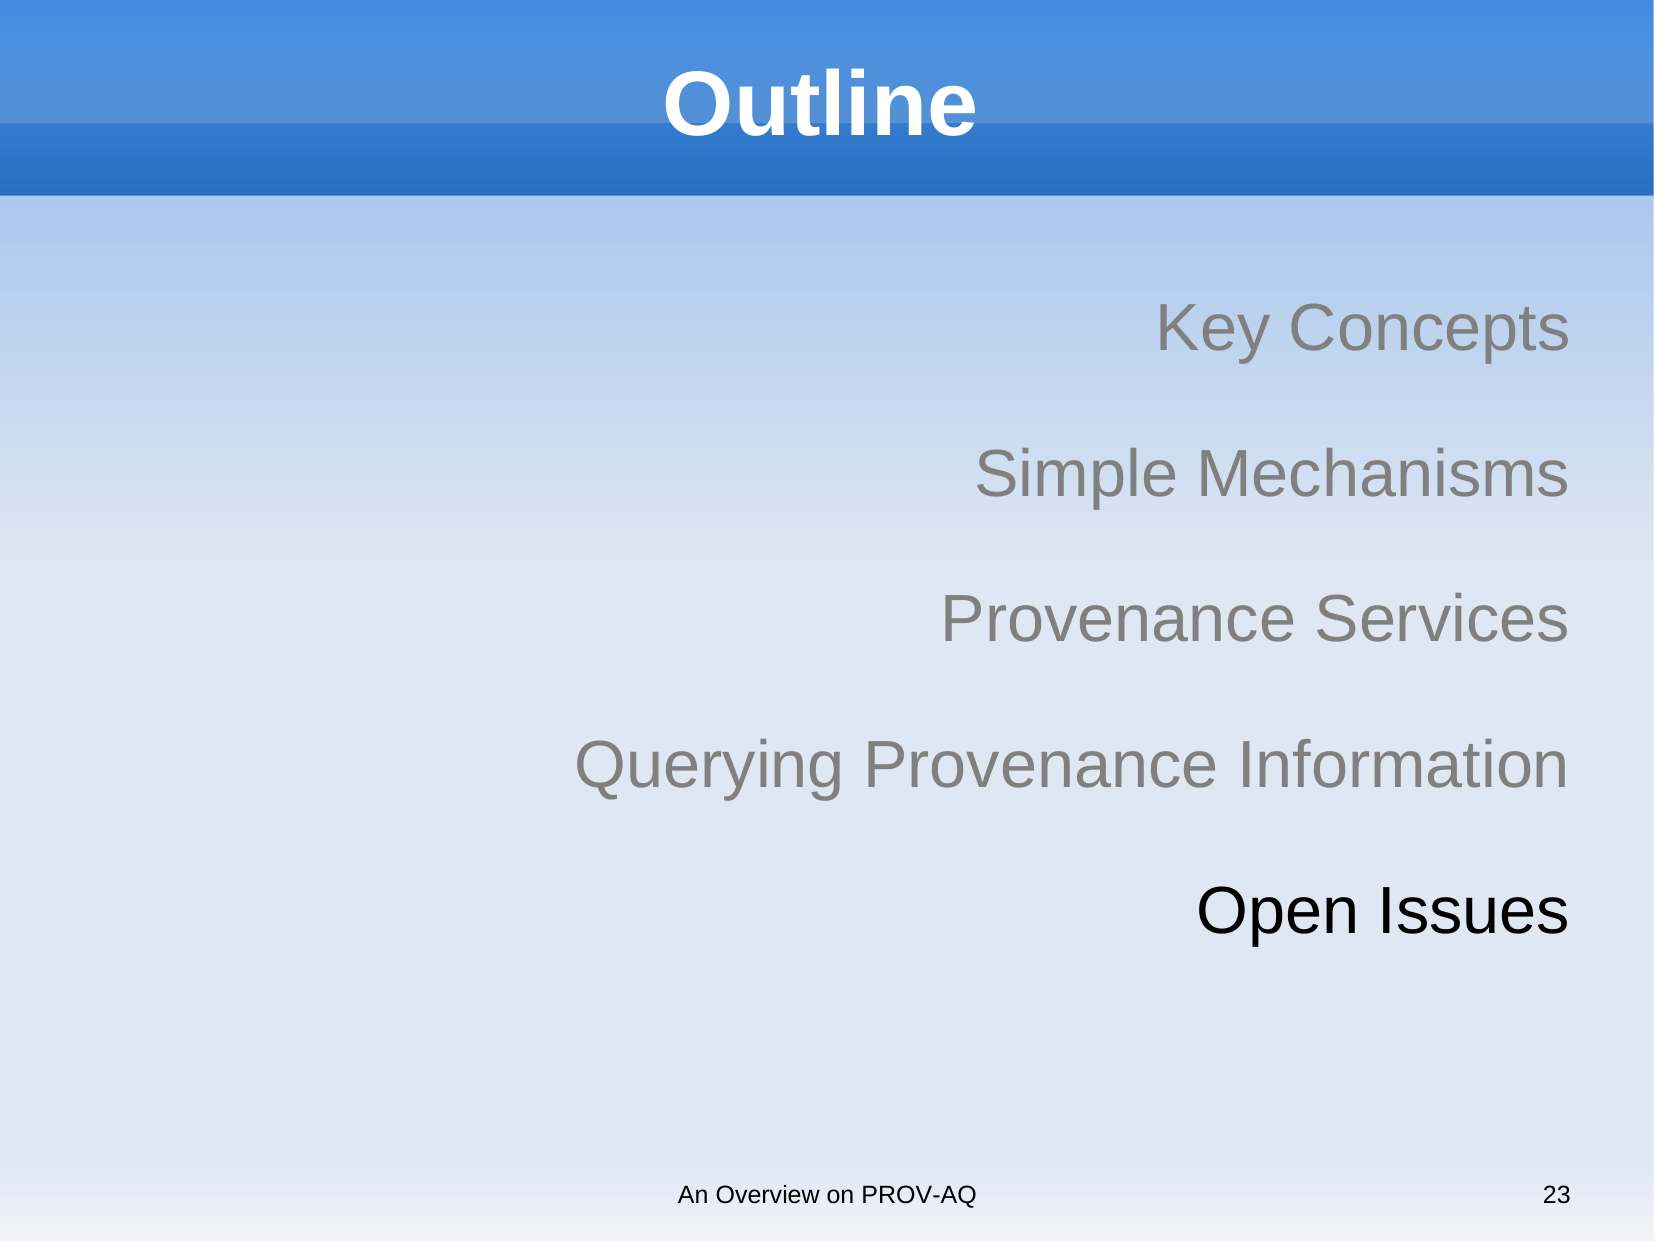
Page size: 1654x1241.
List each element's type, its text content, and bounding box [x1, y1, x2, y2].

picture [0, 0, 1654, 1241]
list Key Concepts Simple Mechanisms Provenance Services Querying Provenance Information Open Issues [82, 290, 1571, 1109]
title Outline [76, 0, 1565, 208]
